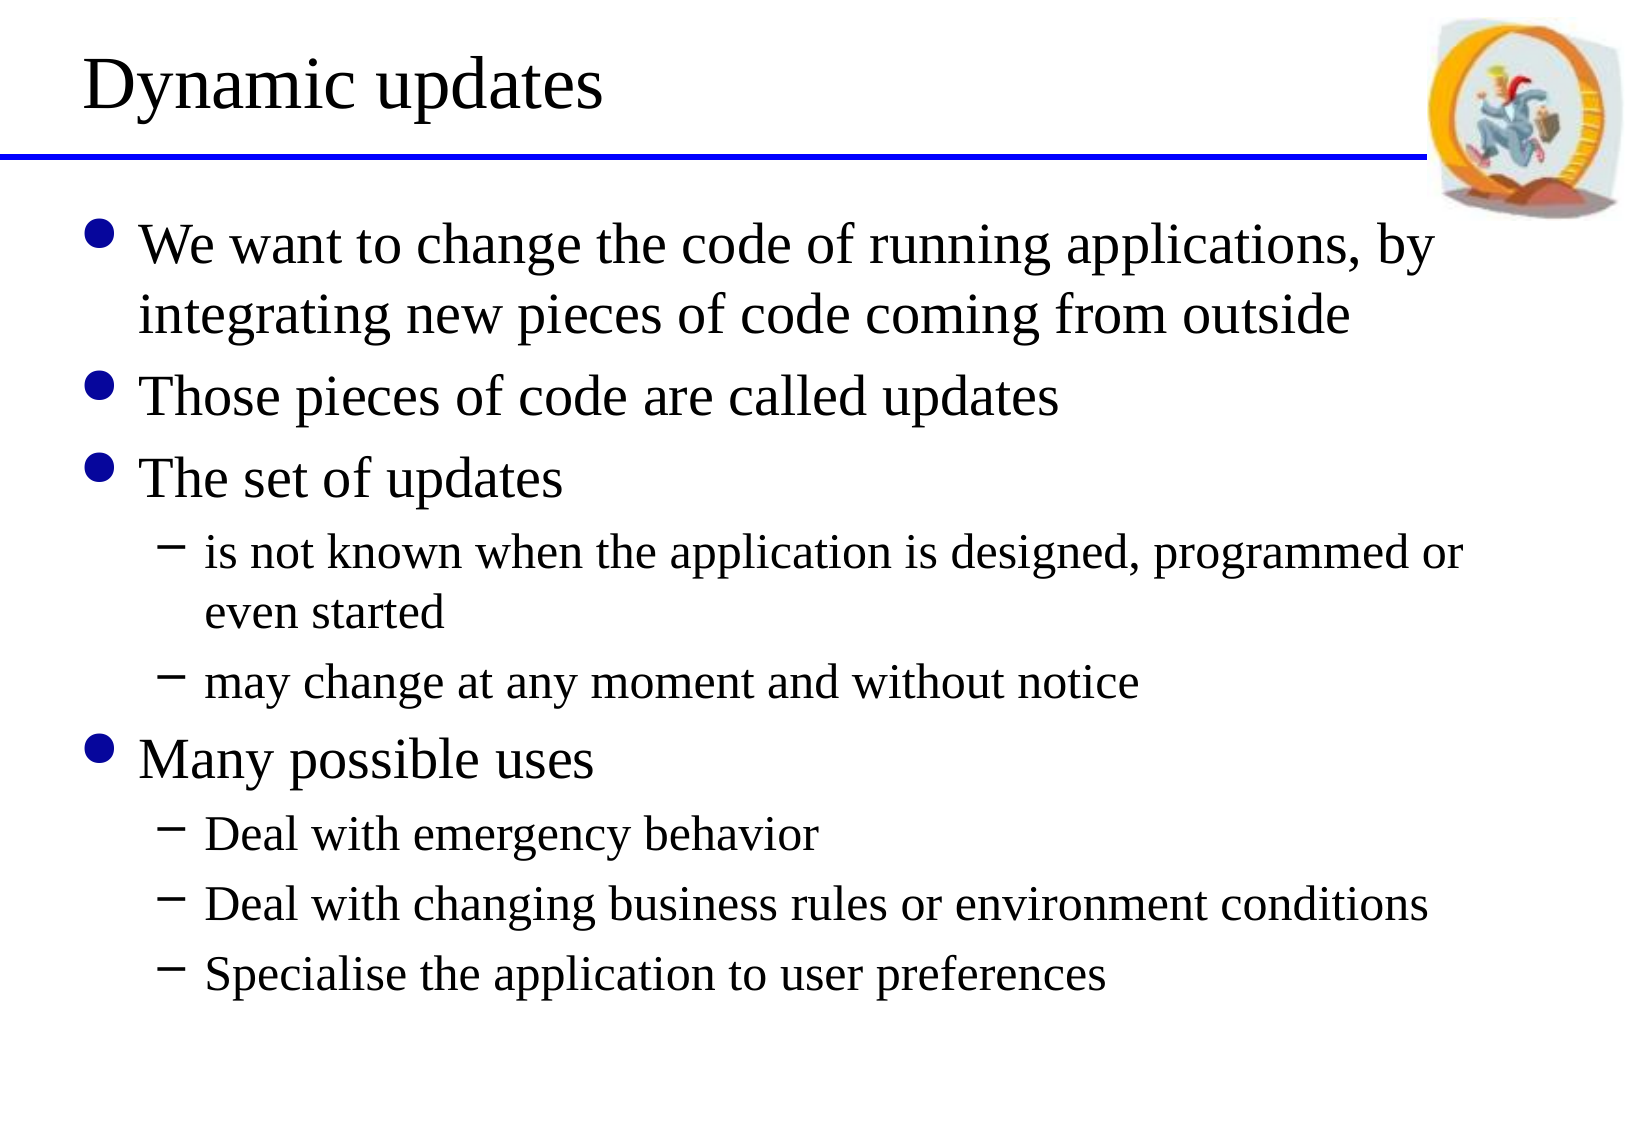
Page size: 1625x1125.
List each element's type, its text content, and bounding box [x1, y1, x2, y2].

title Dynamic updates [67, 27, 1427, 131]
picture [1427, 17, 1625, 221]
list We want to change the code of running applications, by integrating new pieces of code coming from outside Those pieces of code are called updates The set of updates is not known when the application is designed, programmed or even started may change at any moment and without notice Many possible uses Deal with emergency behavior Deal with changing business rules or environment conditions Specialise the application to user preferences [67, 198, 1546, 1061]
